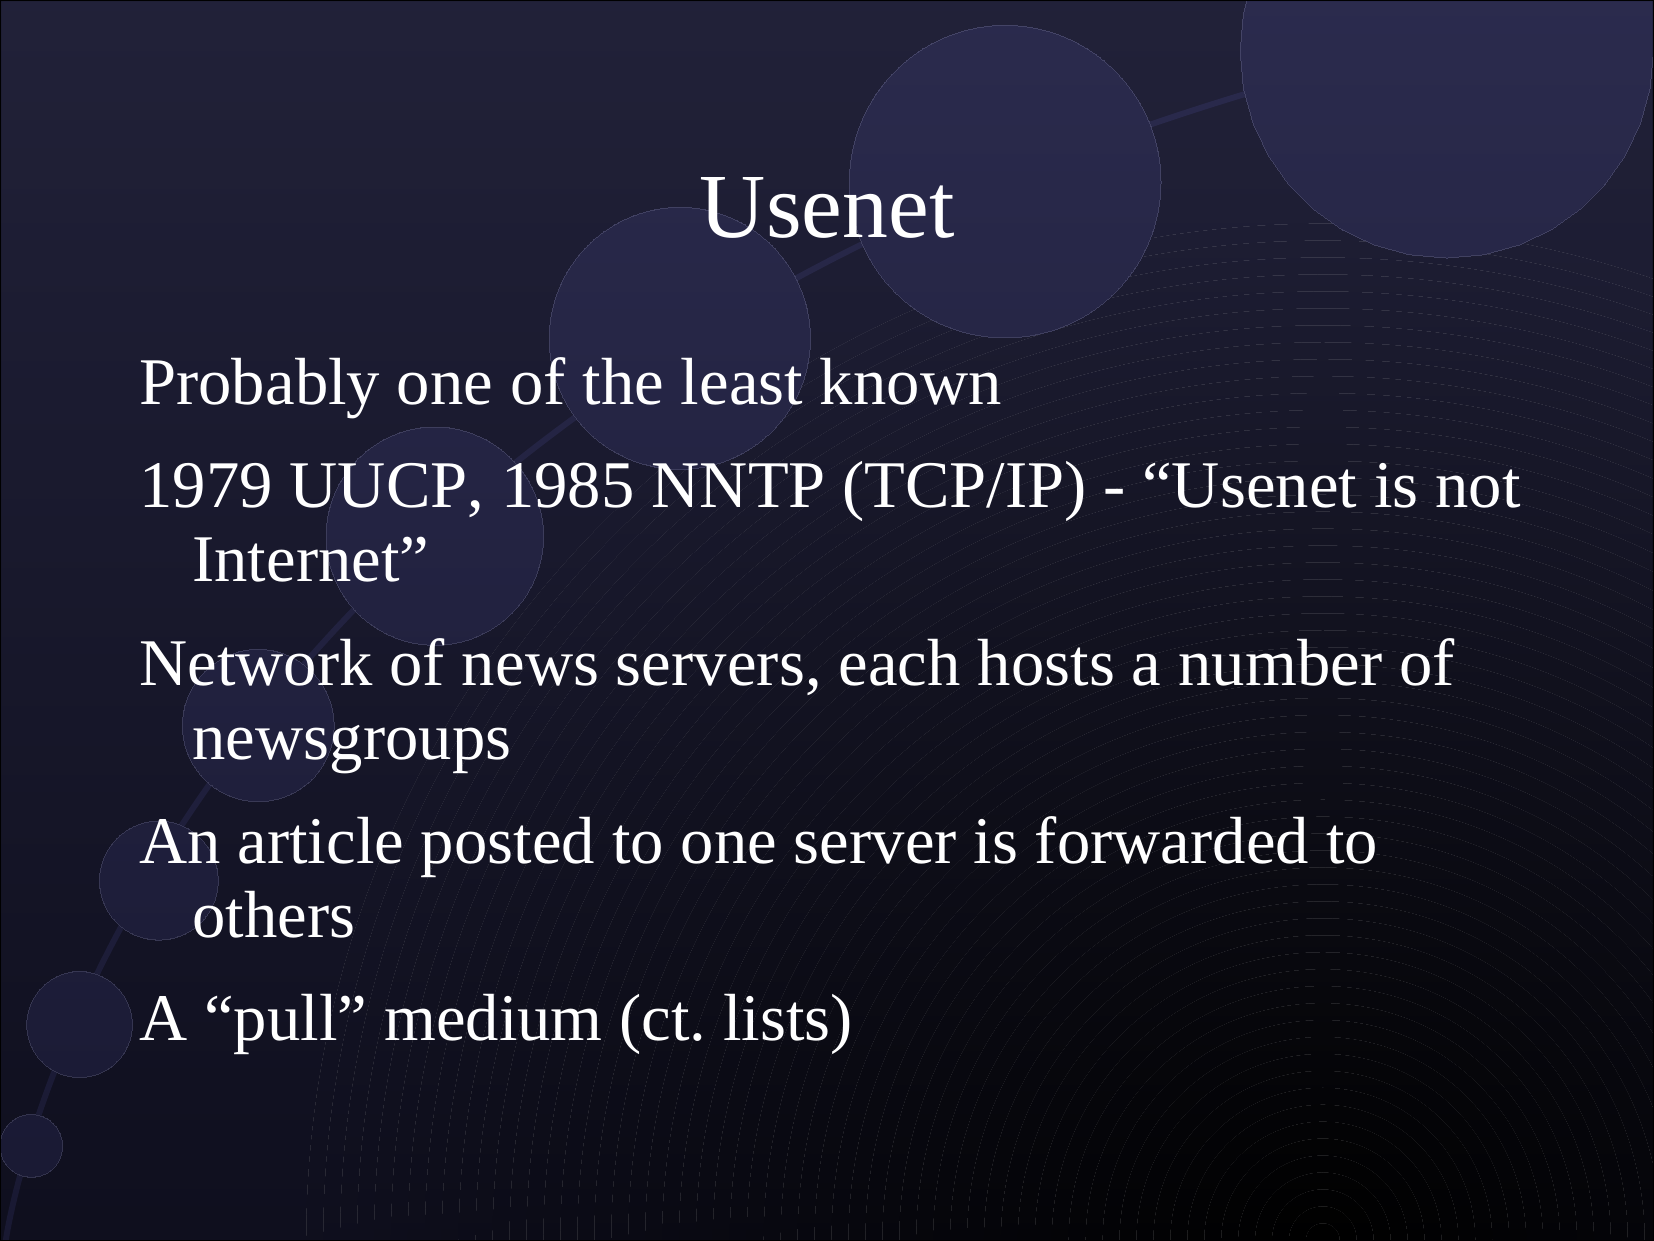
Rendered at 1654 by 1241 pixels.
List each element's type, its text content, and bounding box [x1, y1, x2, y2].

list Probably one of the least known 1979 UUCP, 1985 NNTP (TCP/IP) - “Usenet is not Internet” Network of news servers, each hosts a number of newsgroups An article posted to one server is forwarded to others A “pull” medium (ct. lists) [121, 344, 1534, 1127]
title Usenet [121, 102, 1534, 311]
